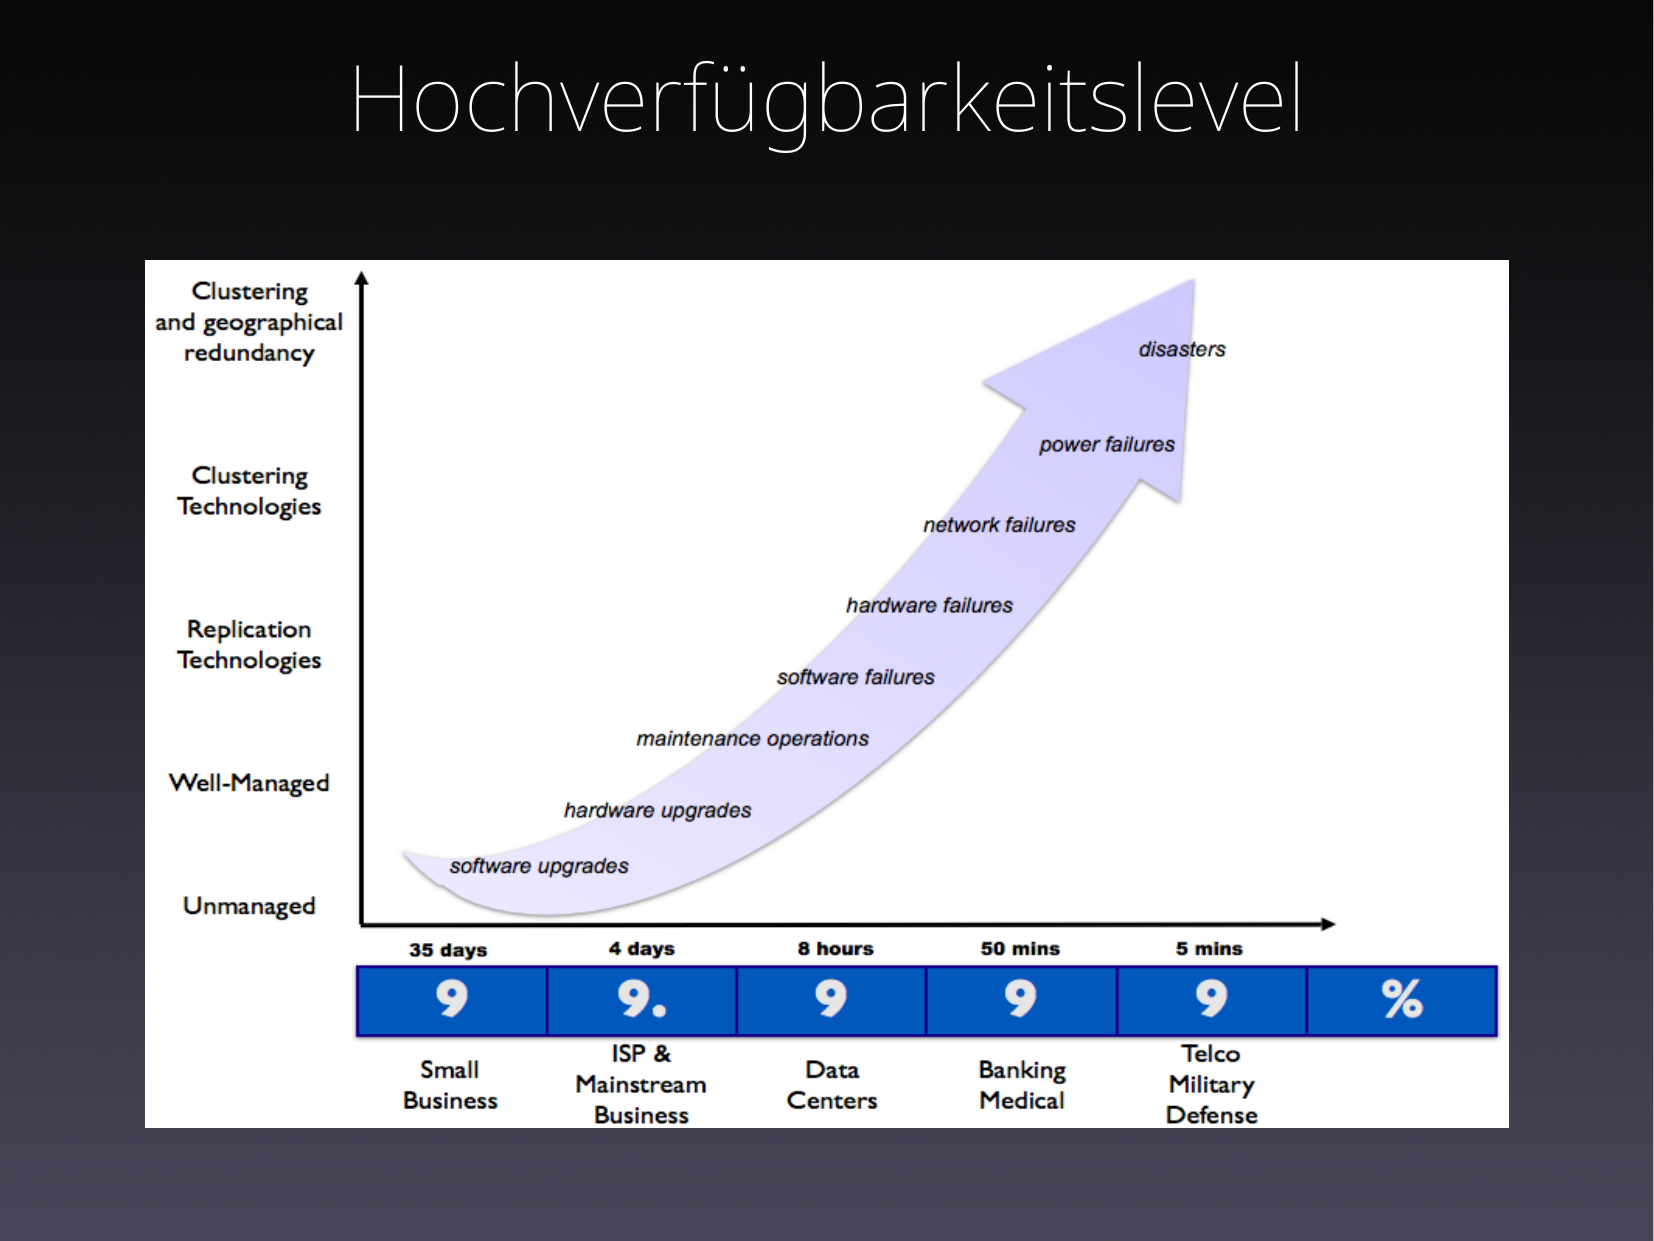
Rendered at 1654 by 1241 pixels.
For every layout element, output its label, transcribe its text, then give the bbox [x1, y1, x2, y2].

picture [0, 0, 1654, 1241]
title Hochverfügbarkeitslevel [121, 41, 1534, 150]
